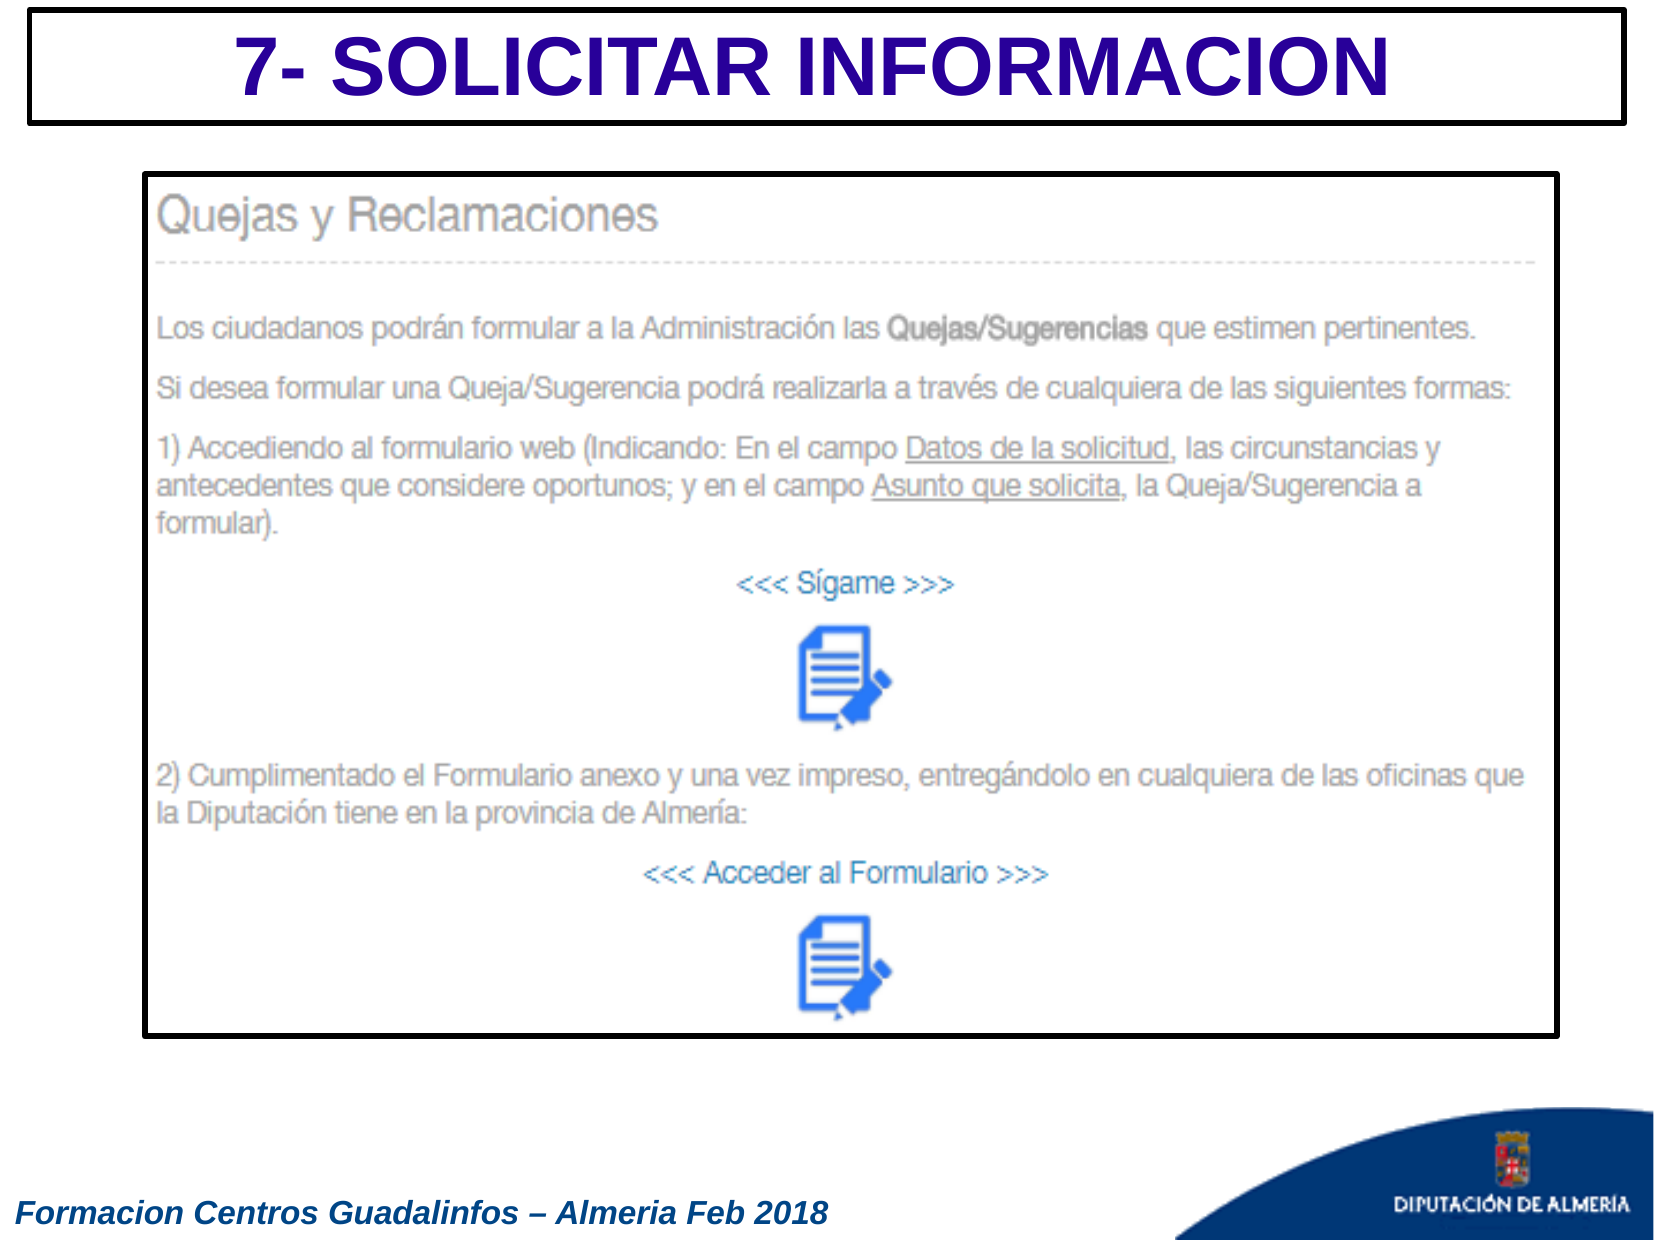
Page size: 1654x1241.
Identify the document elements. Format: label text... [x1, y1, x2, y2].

picture [1175, 1107, 1654, 1241]
text_box Formacion Centros Guadalinfos – Almeria Feb 2018 [0, 1187, 845, 1240]
text_box 7- SOLICITAR INFORMACION [29, 9, 1625, 124]
picture [147, 177, 1554, 1034]
